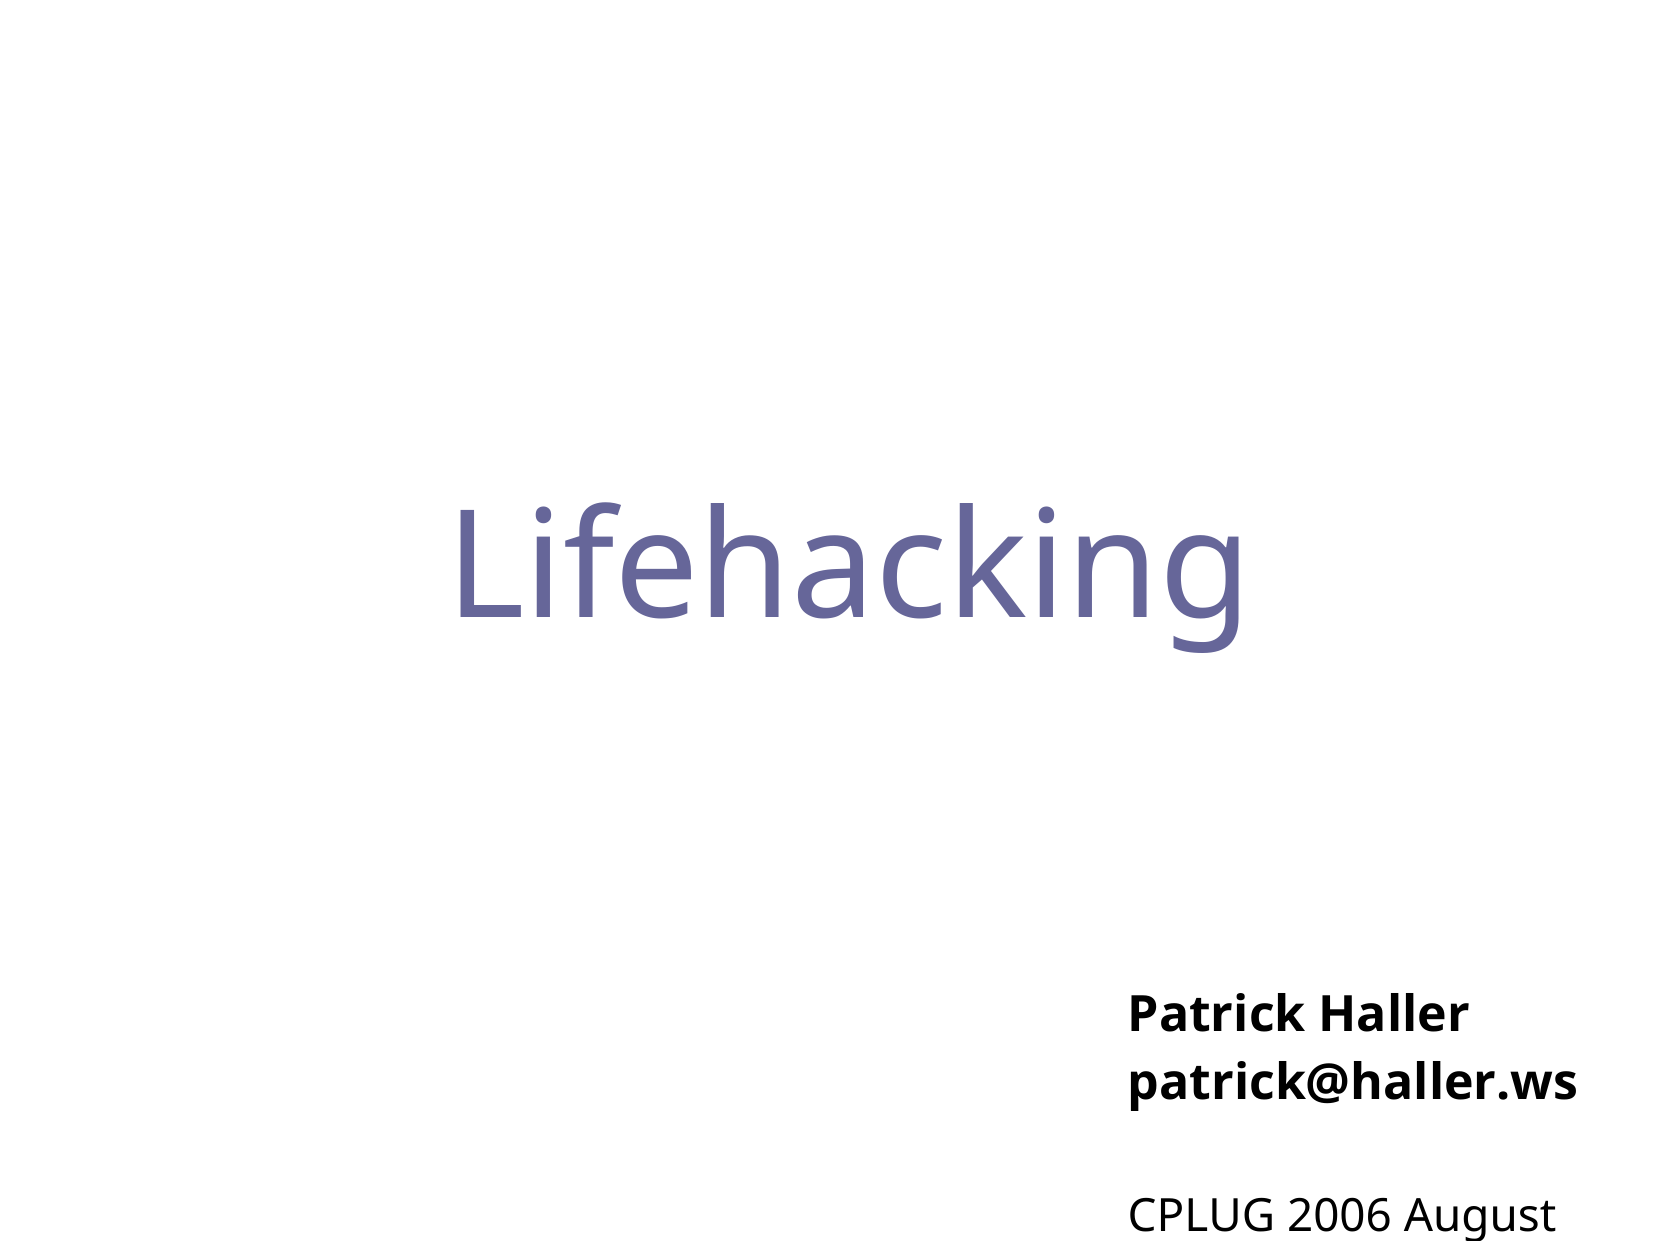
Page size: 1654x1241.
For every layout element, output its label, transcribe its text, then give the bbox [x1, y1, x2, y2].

text_box Patrick Haller patrick@haller.ws CPLUG 2006 August [1112, 970, 1654, 1213]
text_box Lifehacking [431, 450, 1228, 639]
